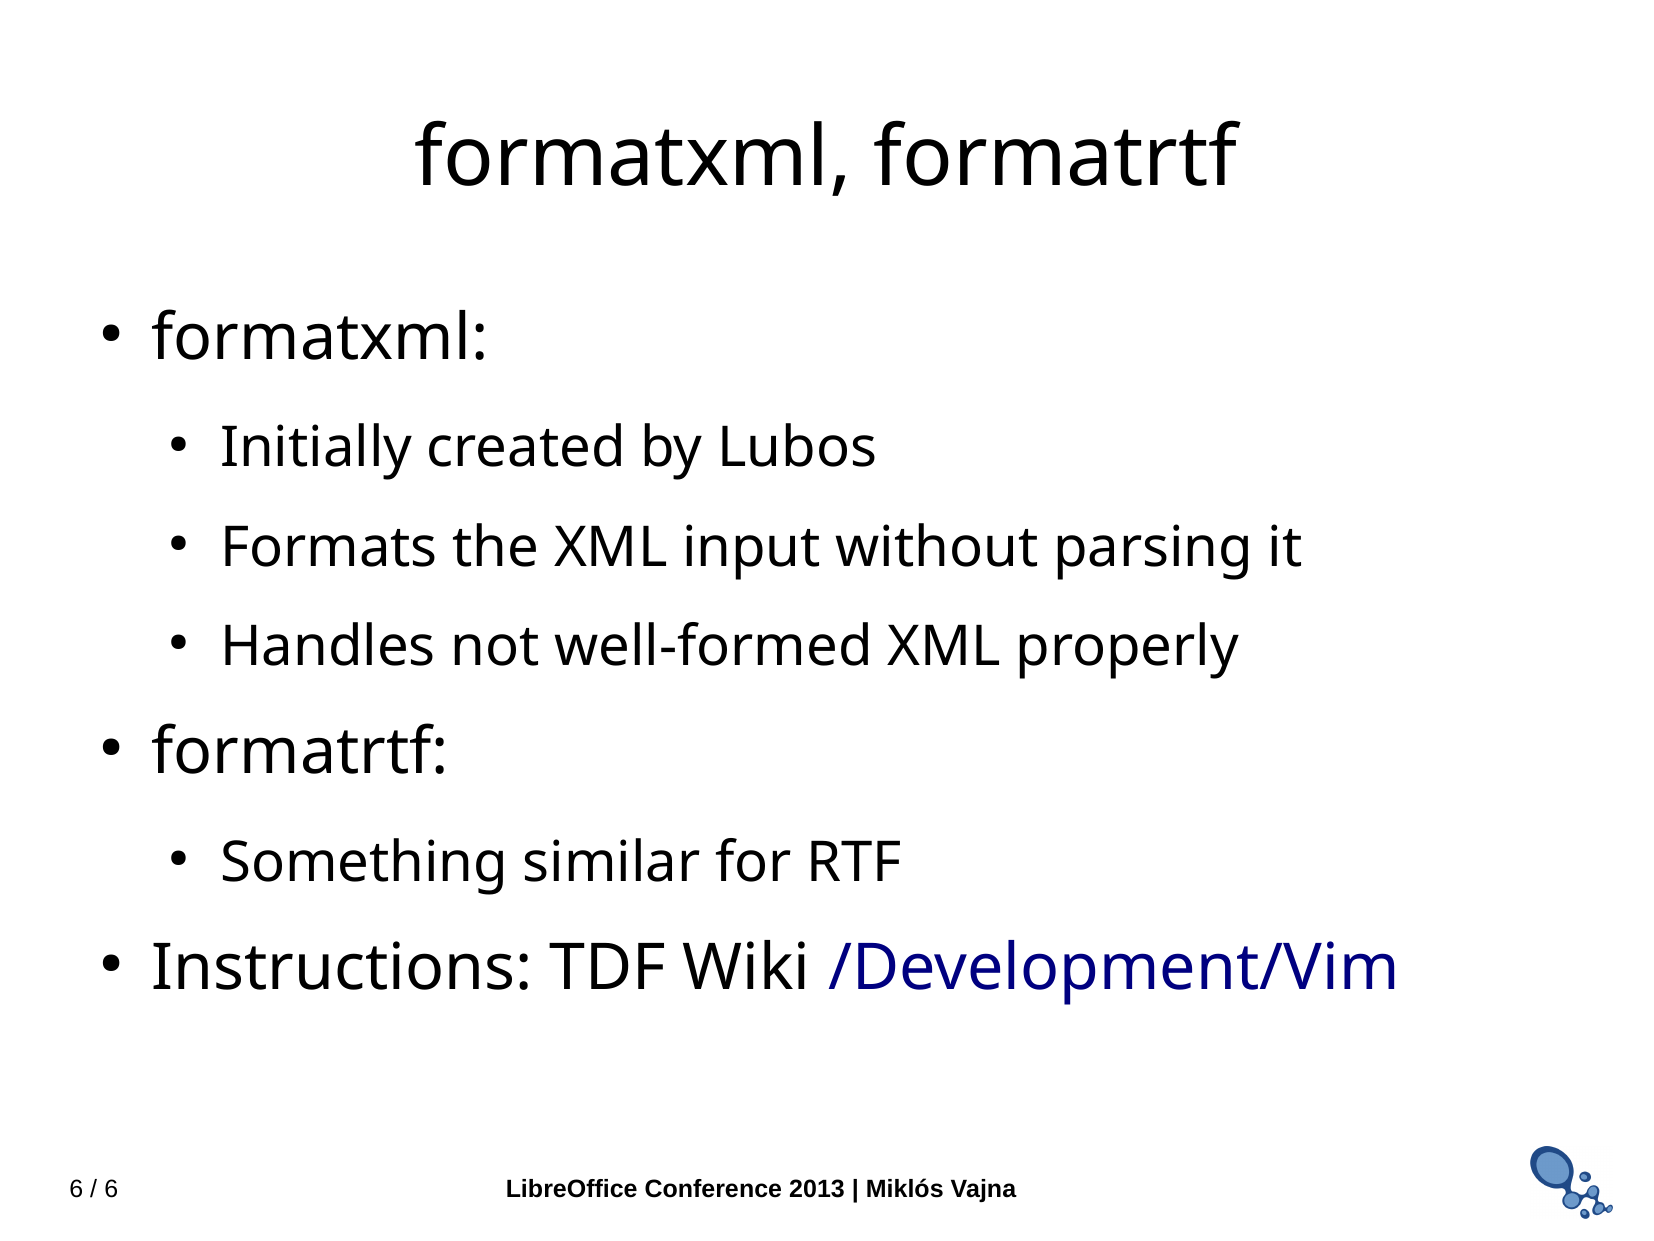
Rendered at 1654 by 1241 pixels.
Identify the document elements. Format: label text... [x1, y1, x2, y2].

picture [1530, 1146, 1613, 1219]
list formatxml: Initially created by Lubos Formats the XML input without parsing it Handles not well-formed XML properly formatrtf: Something similar for RTF Instructions: TDF Wiki /Development/Vim [82, 290, 1538, 1010]
title formatxml, formatrtf [82, 49, 1571, 257]
